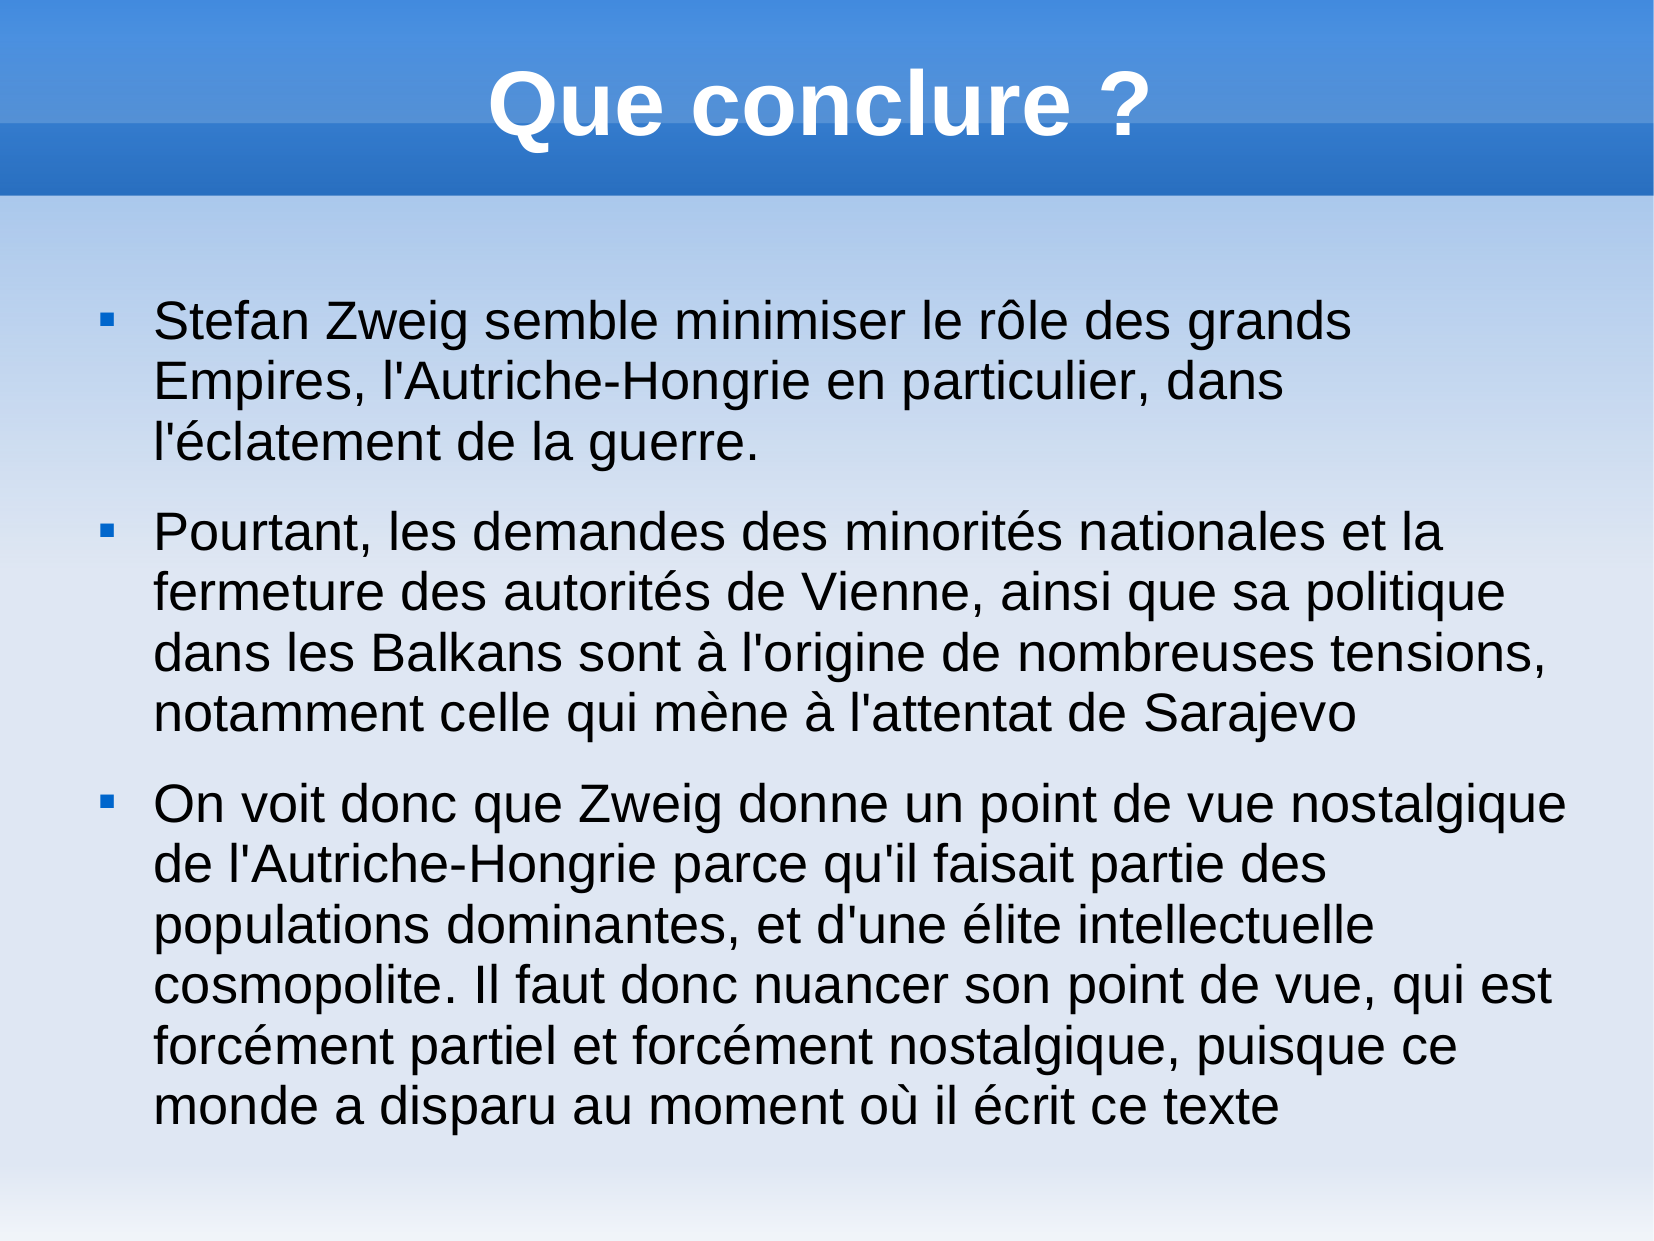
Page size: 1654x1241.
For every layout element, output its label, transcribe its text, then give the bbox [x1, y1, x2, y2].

list Stefan Zweig semble minimiser le rôle des grands Empires, l'Autriche-Hongrie en particulier, dans l'éclatement de la guerre. Pourtant, les demandes des minorités nationales et la fermeture des autorités de Vienne, ainsi que sa politique dans les Balkans sont à l'origine de nombreuses tensions, notamment celle qui mène à l'attentat de Sarajevo On voit donc que Zweig donne un point de vue nostalgique de l'Autriche-Hongrie parce qu'il faisait partie des populations dominantes, et d'une élite intellectuelle cosmopolite. Il faut donc nuancer son point de vue, qui est forcément partiel et forcément nostalgique, puisque ce monde a disparu au moment où il écrit ce texte [82, 290, 1571, 1137]
picture [0, 0, 1654, 1241]
title Que conclure ? [76, 7, 1565, 200]
